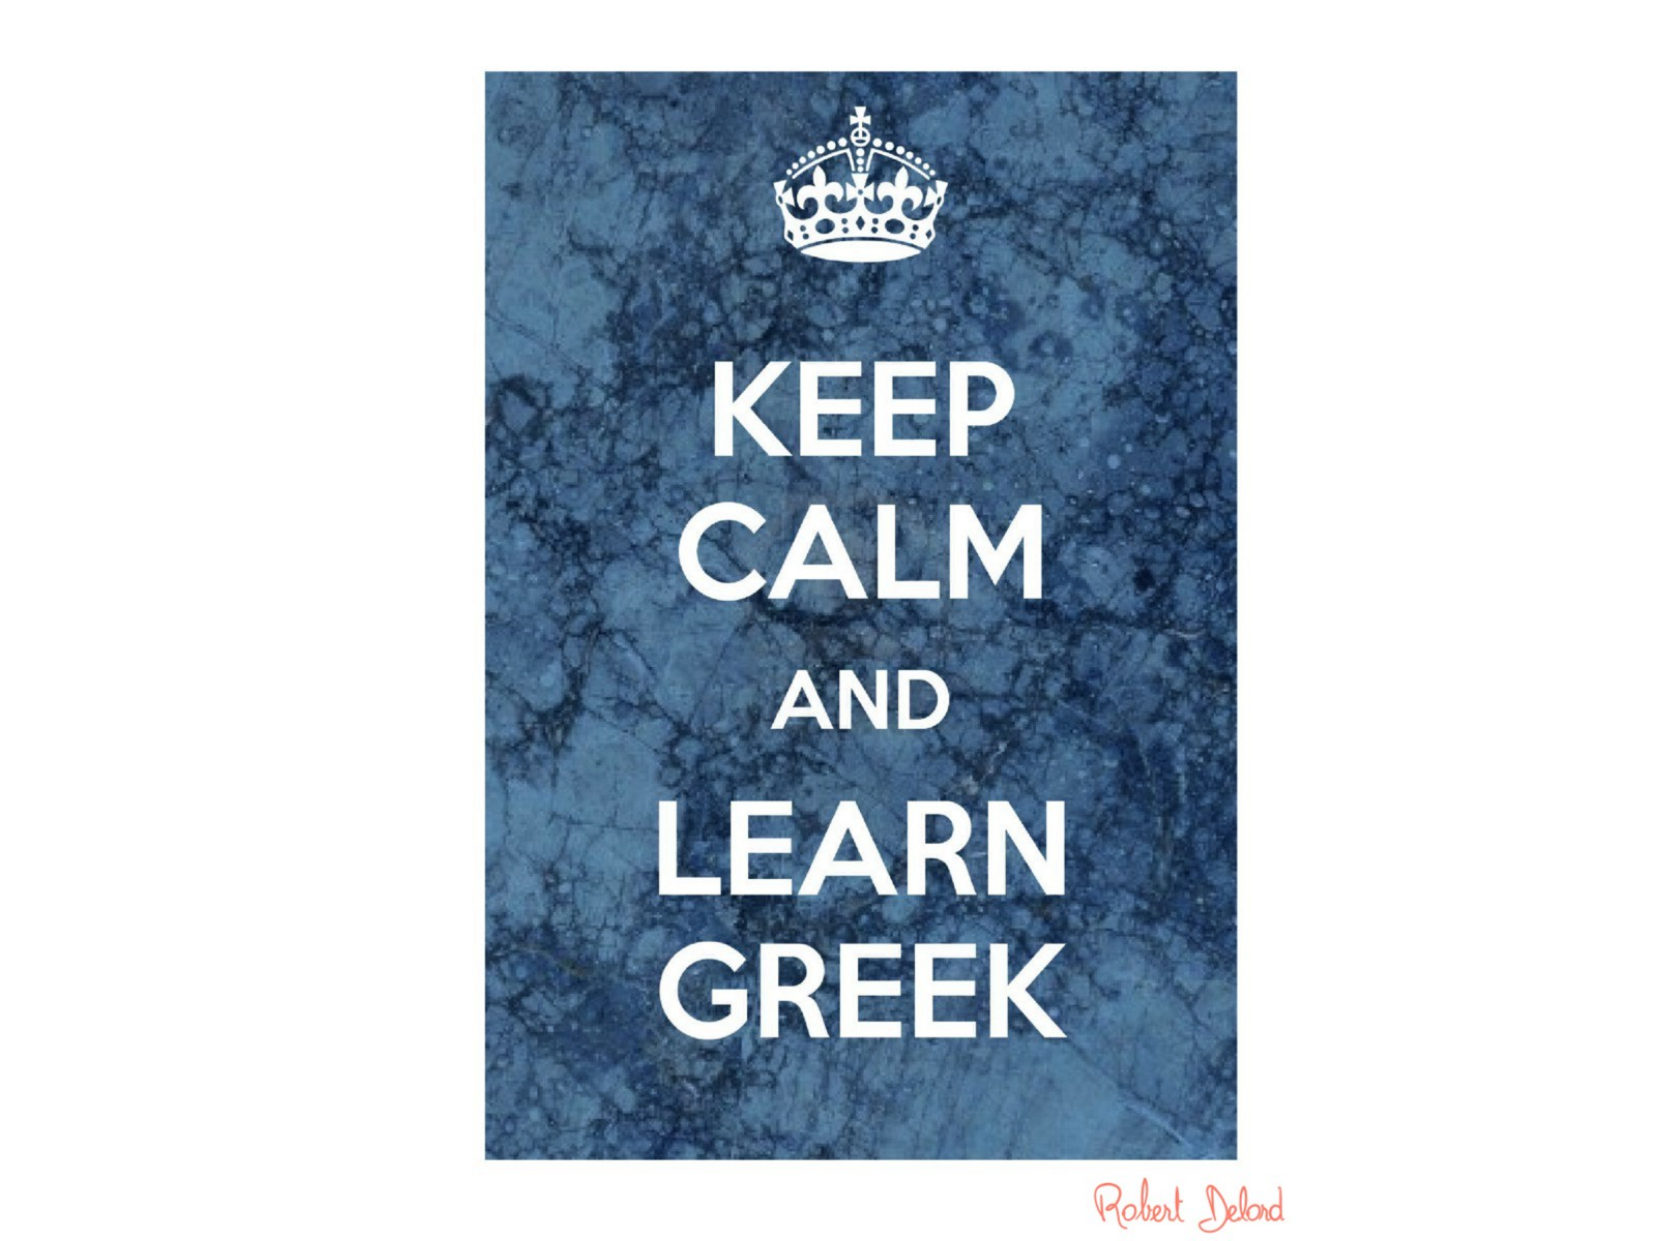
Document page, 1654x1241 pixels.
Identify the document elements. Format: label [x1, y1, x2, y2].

picture [422, 0, 1300, 1241]
